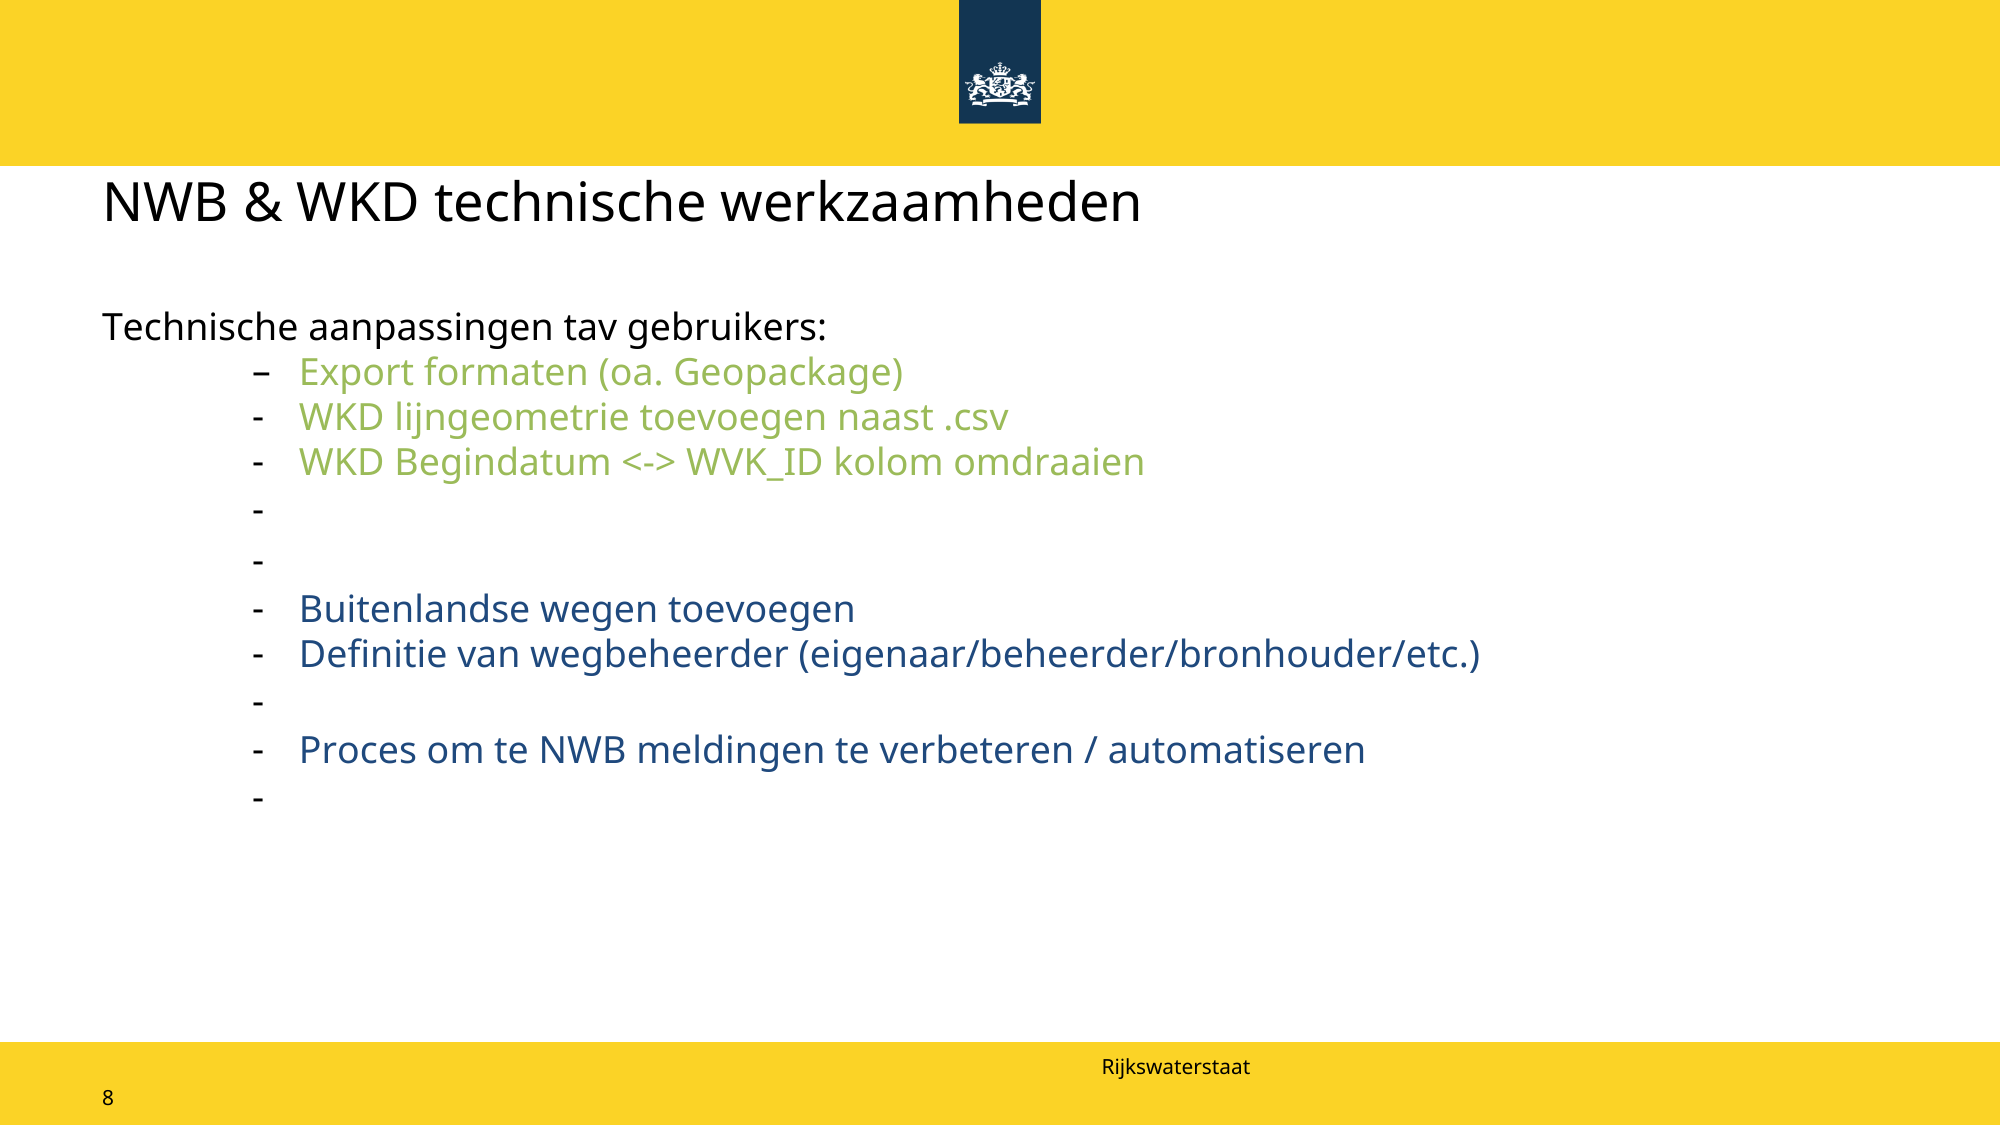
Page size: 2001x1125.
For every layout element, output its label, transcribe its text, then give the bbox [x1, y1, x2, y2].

title NWB & WKD technische werkzaamheden [102, 162, 1940, 244]
text_box 8 [102, 1084, 519, 1105]
list Technische aanpassingen tav gebruikers: Export formaten (oa. Geopackage) WKD lijngeometrie toevoegen naast .csv WKD Begindatum <-> WVK_ID kolom omdraaien Buitenlandse wegen toevoegen Definitie van wegbeheerder (eigenaar/beheerder/bronhouder/etc.) Proces om te NWB meldingen te verbeteren / automatiseren [102, 302, 1940, 1019]
